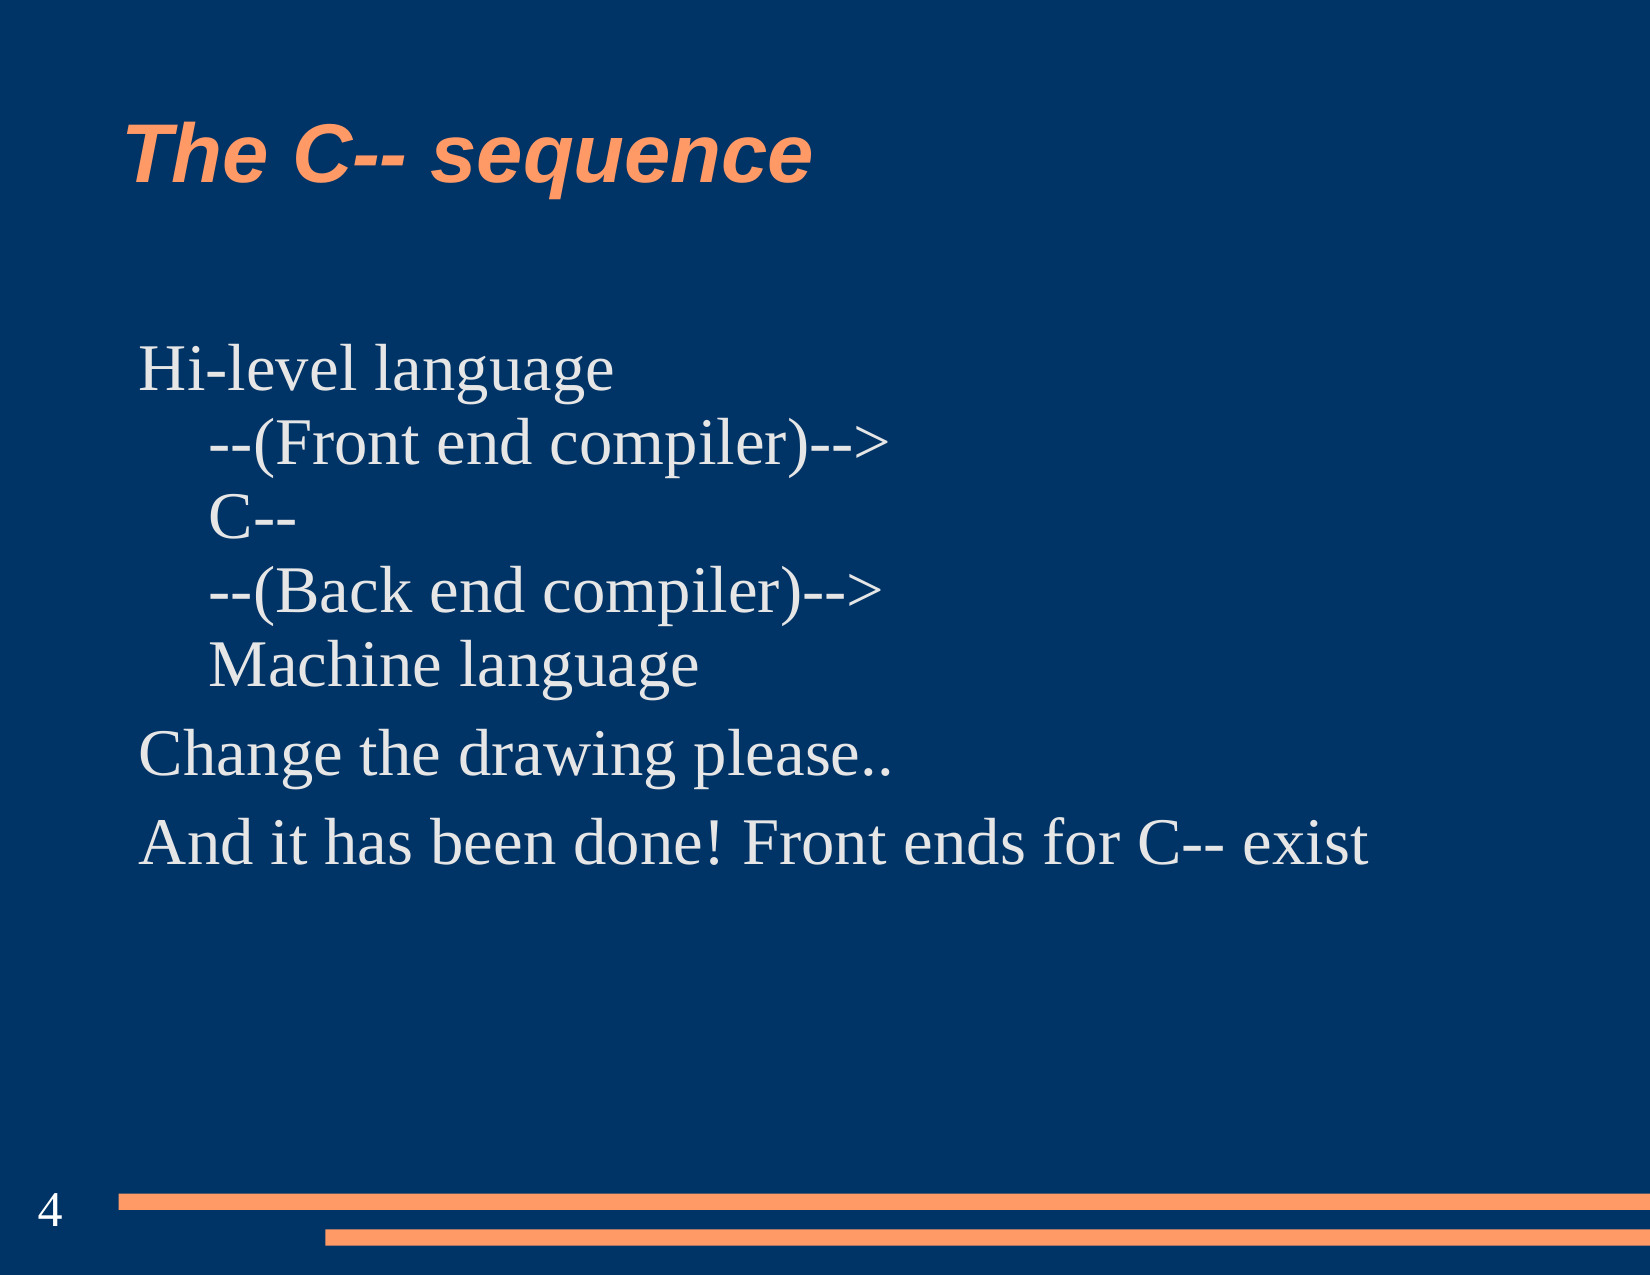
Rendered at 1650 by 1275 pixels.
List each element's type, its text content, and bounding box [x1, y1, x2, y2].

list Hi-level language --(Front end compiler)--> C-- --(Back end compiler)--> Machine language Change the drawing please.. And it has been done! Front ends for C-- exist [121, 331, 1558, 1164]
text_box 4 [37, 1182, 113, 1238]
title The C-- sequence [121, 47, 1531, 261]
